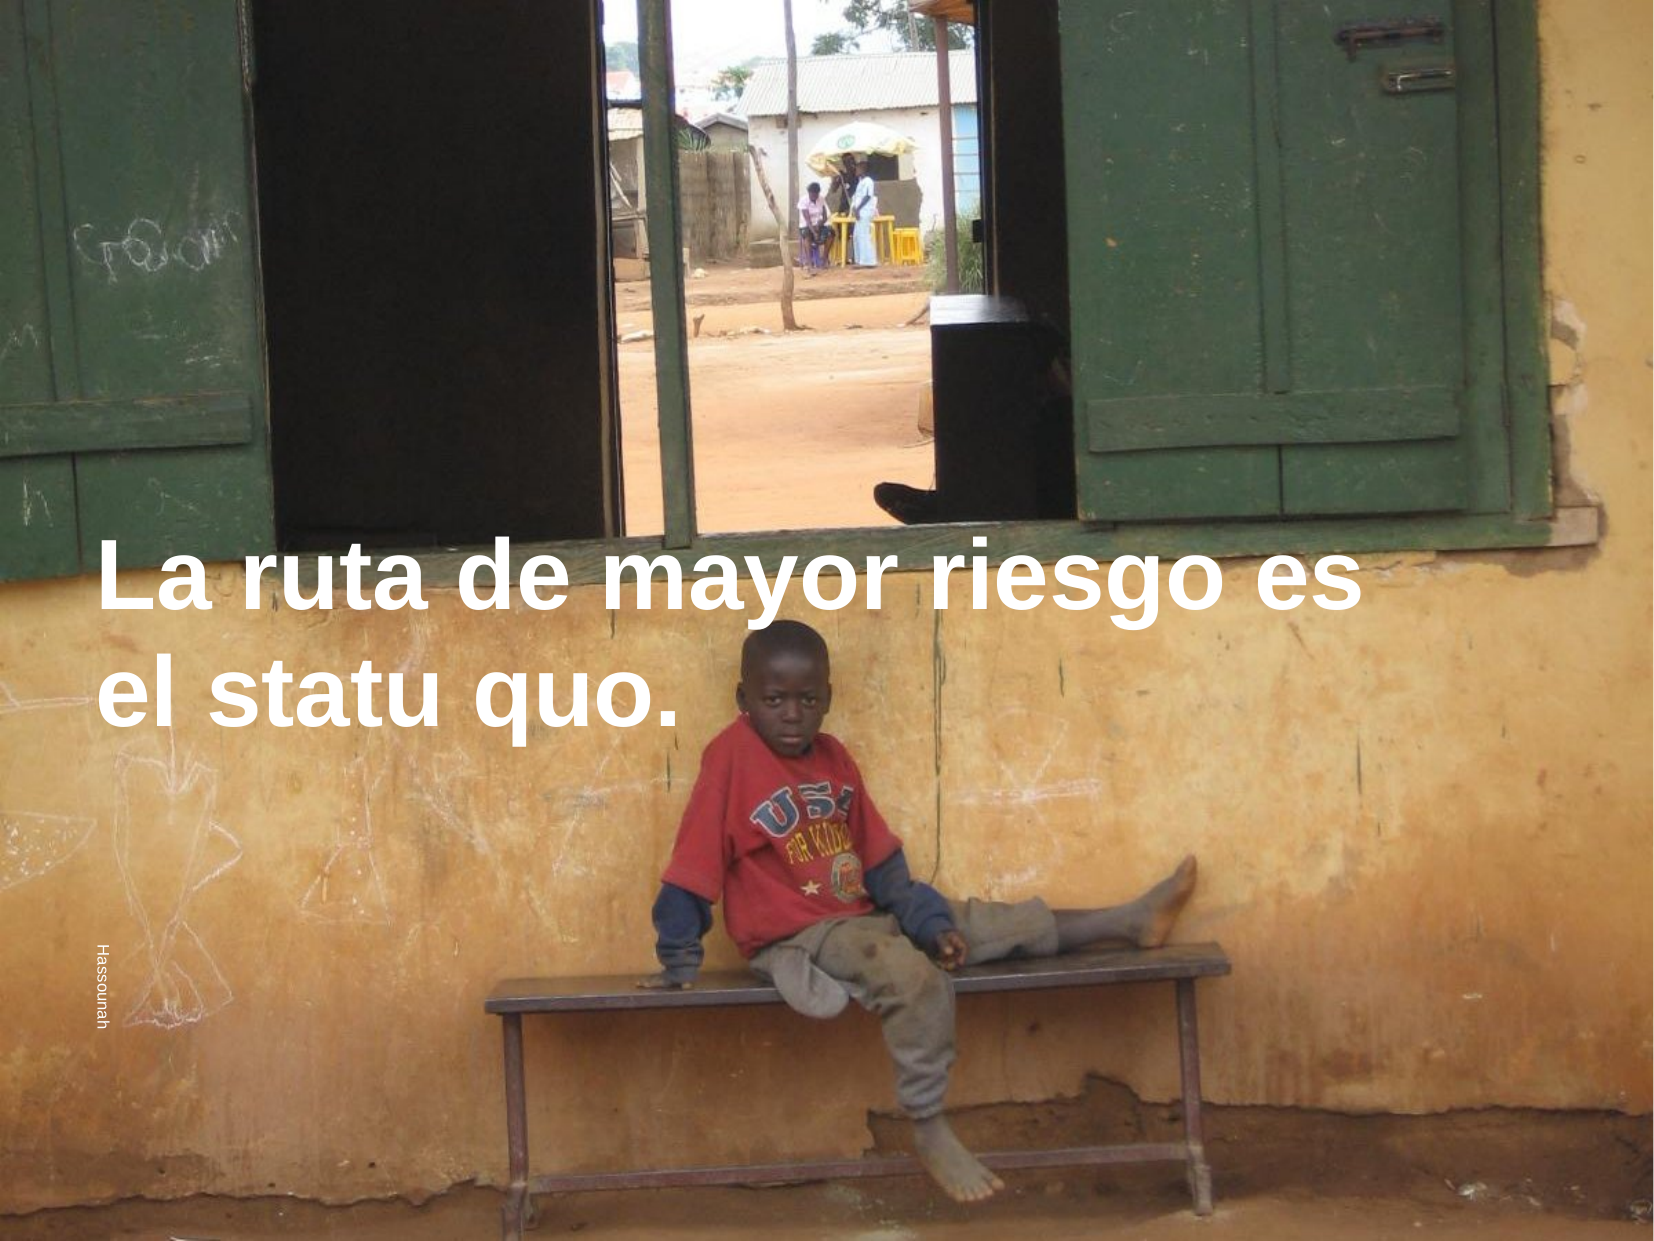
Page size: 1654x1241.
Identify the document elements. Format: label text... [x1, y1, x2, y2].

text_box Hassounah [86, 930, 121, 1045]
title La ruta de mayor riesgo es el statu quo. [82, 500, 1571, 763]
picture [0, 0, 1654, 1241]
